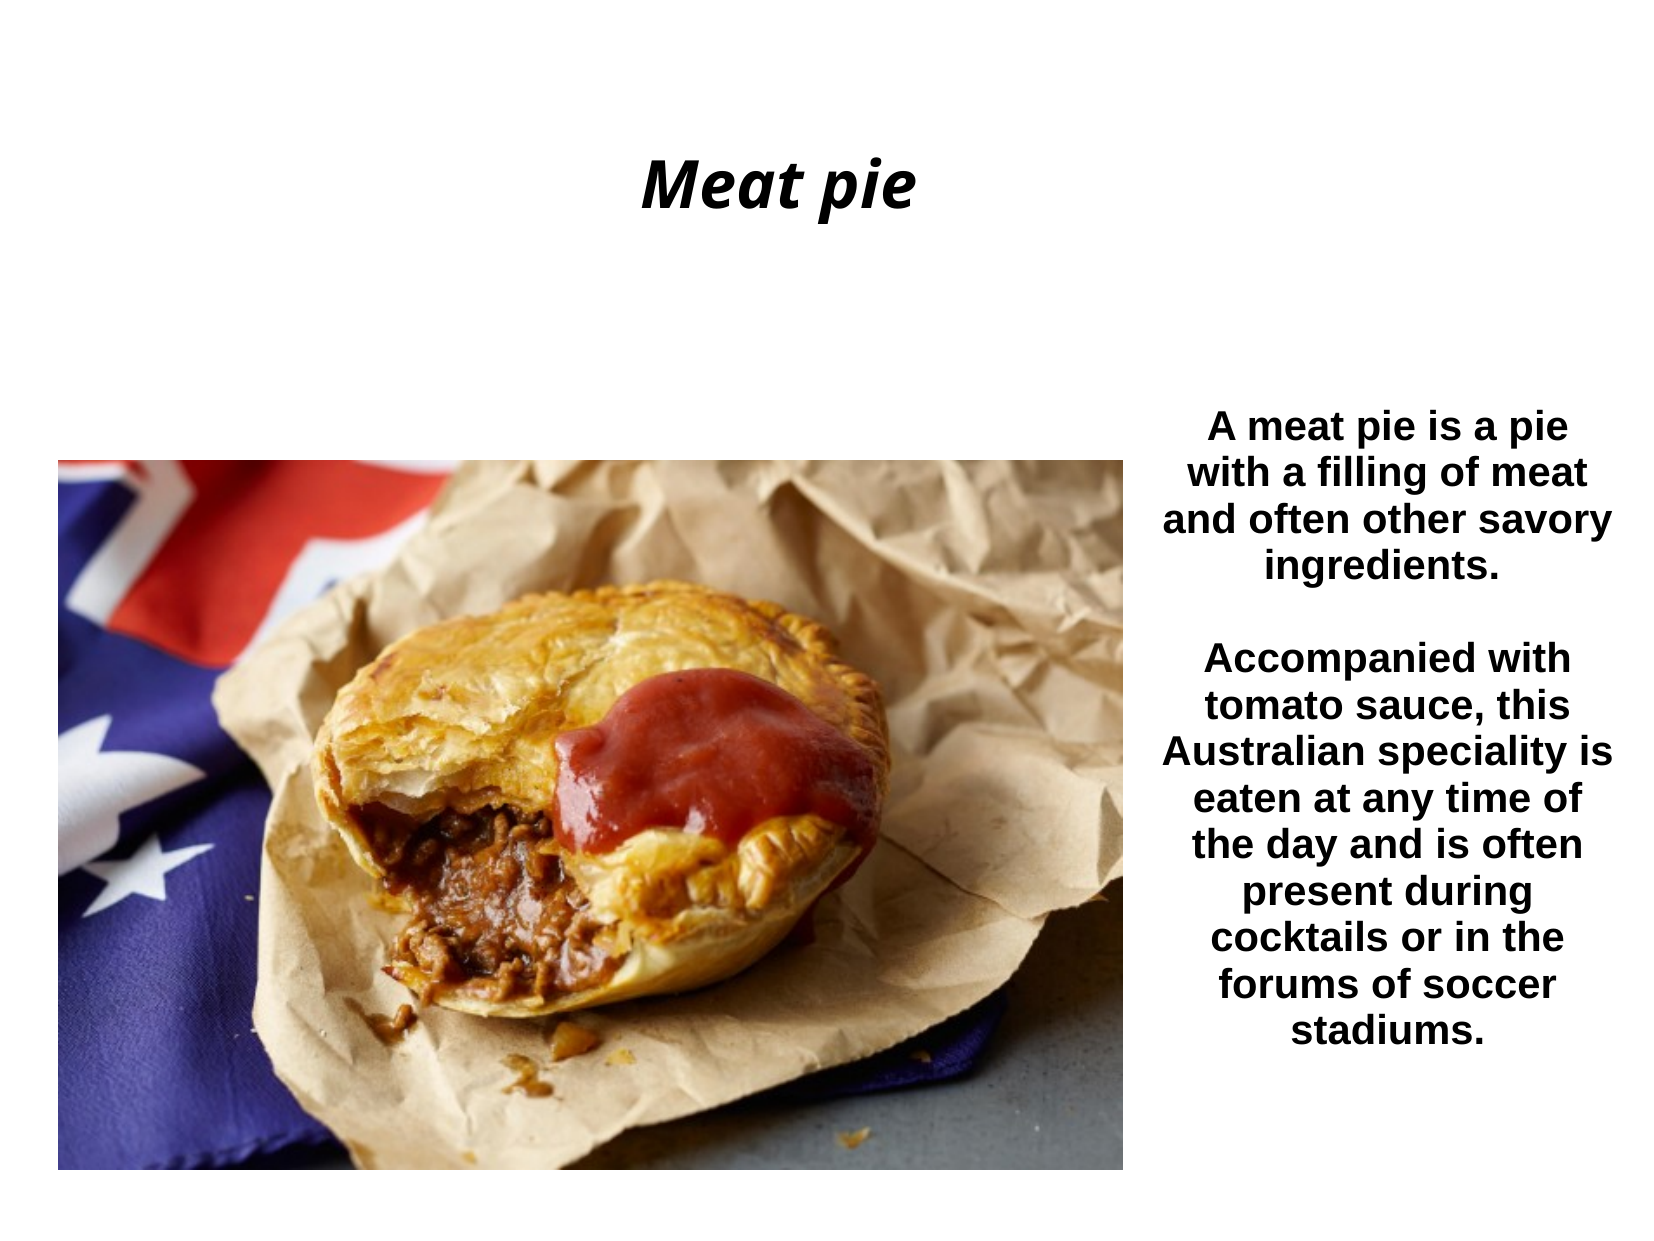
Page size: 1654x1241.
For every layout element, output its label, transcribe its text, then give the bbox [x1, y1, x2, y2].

picture [58, 460, 1123, 1170]
text_box A meat pie is a pie with a filling of meat and often other savory ingredients. Accompanied with tomato sauce, this Australian speciality is eaten at any time of the day and is often present during cocktails or in the forums of soccer stadiums. [1145, 395, 1630, 1075]
text_box Meat pie [625, 129, 1217, 239]
